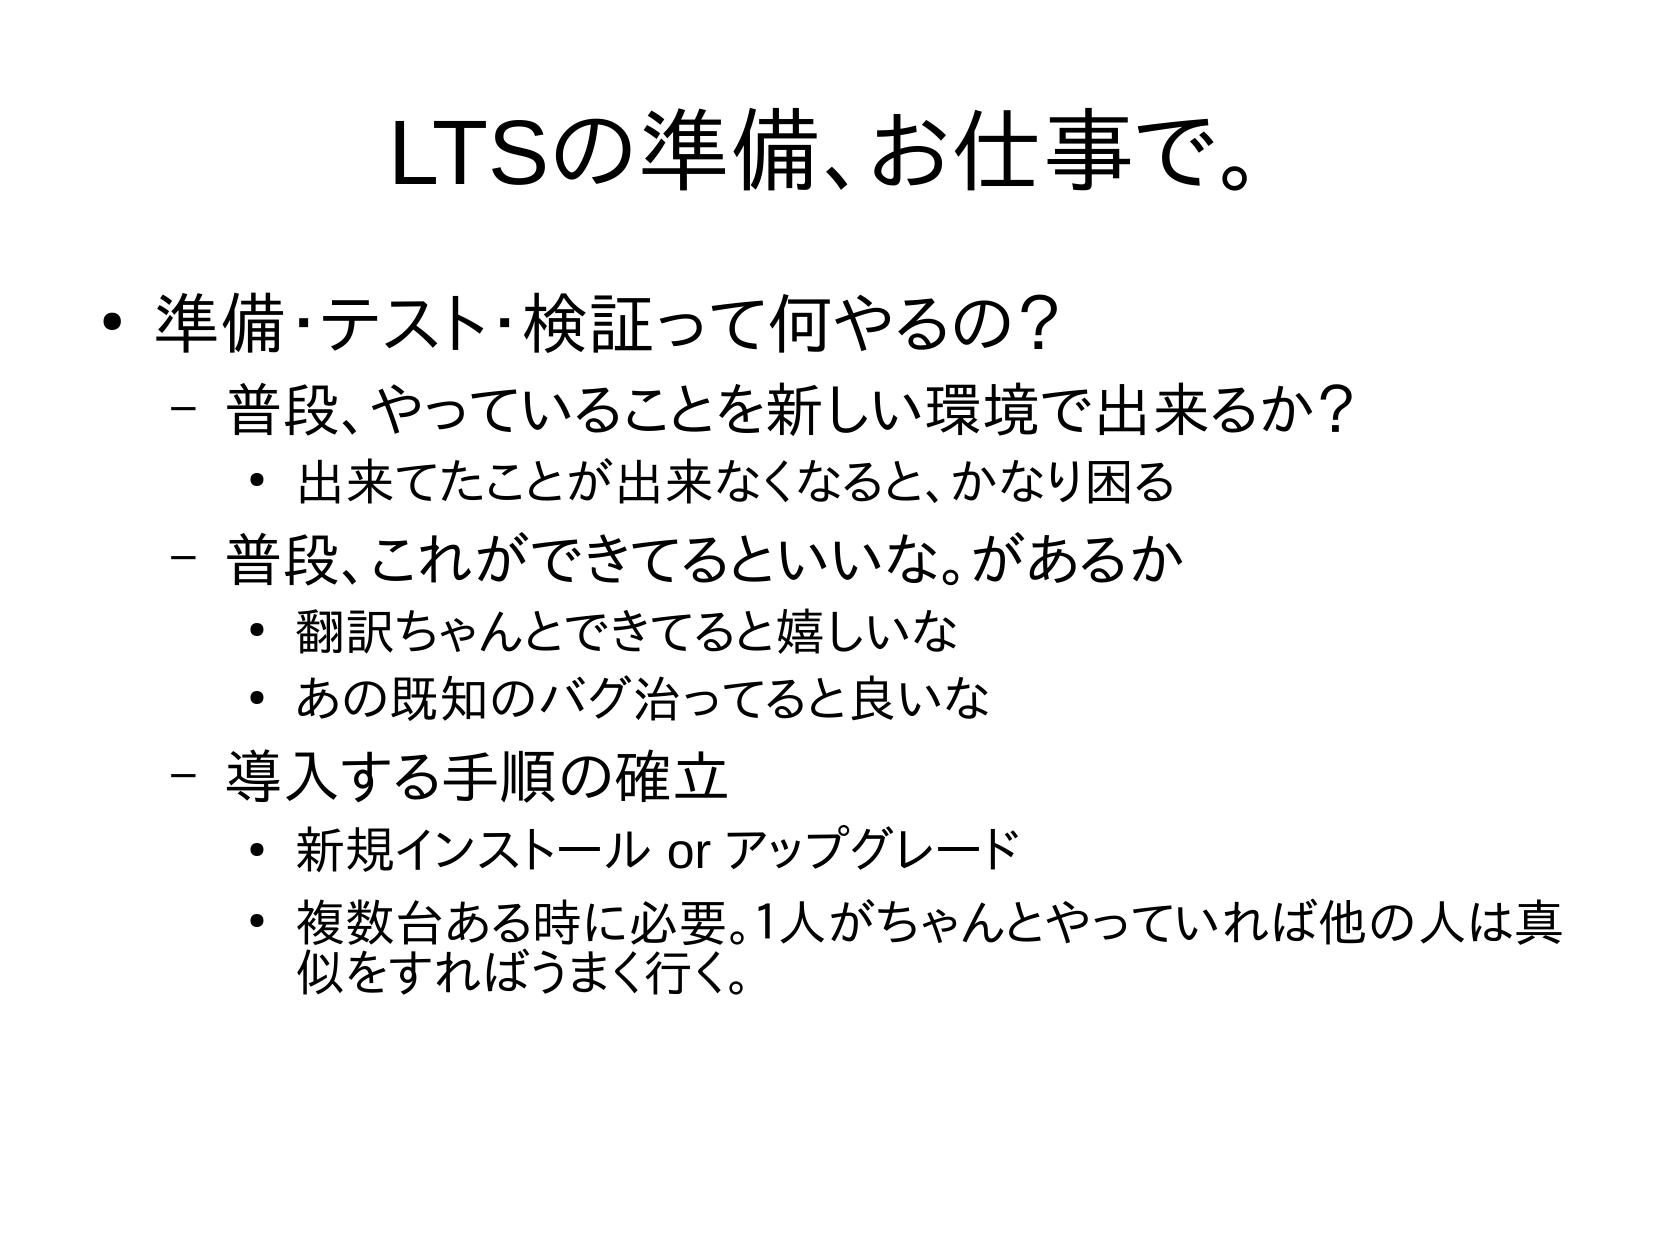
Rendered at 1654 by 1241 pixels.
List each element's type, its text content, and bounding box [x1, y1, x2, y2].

title LTSの準備、お仕事で。 [82, 49, 1571, 257]
list 準備・テスト・検証って何やるの？ 普段、やっていることを新しい環境で出来るか？ 出来てたことが出来なくなると、かなり困る 普段、これができてるといいな。があるか 翻訳ちゃんとできてると嬉しいな あの既知のバグ治ってると良いな 導入する手順の確立 新規インストール or アップグレード 複数台ある時に必要。１人がちゃんとやっていれば他の人は真似をすればうまく行く。 [82, 290, 1571, 1010]
